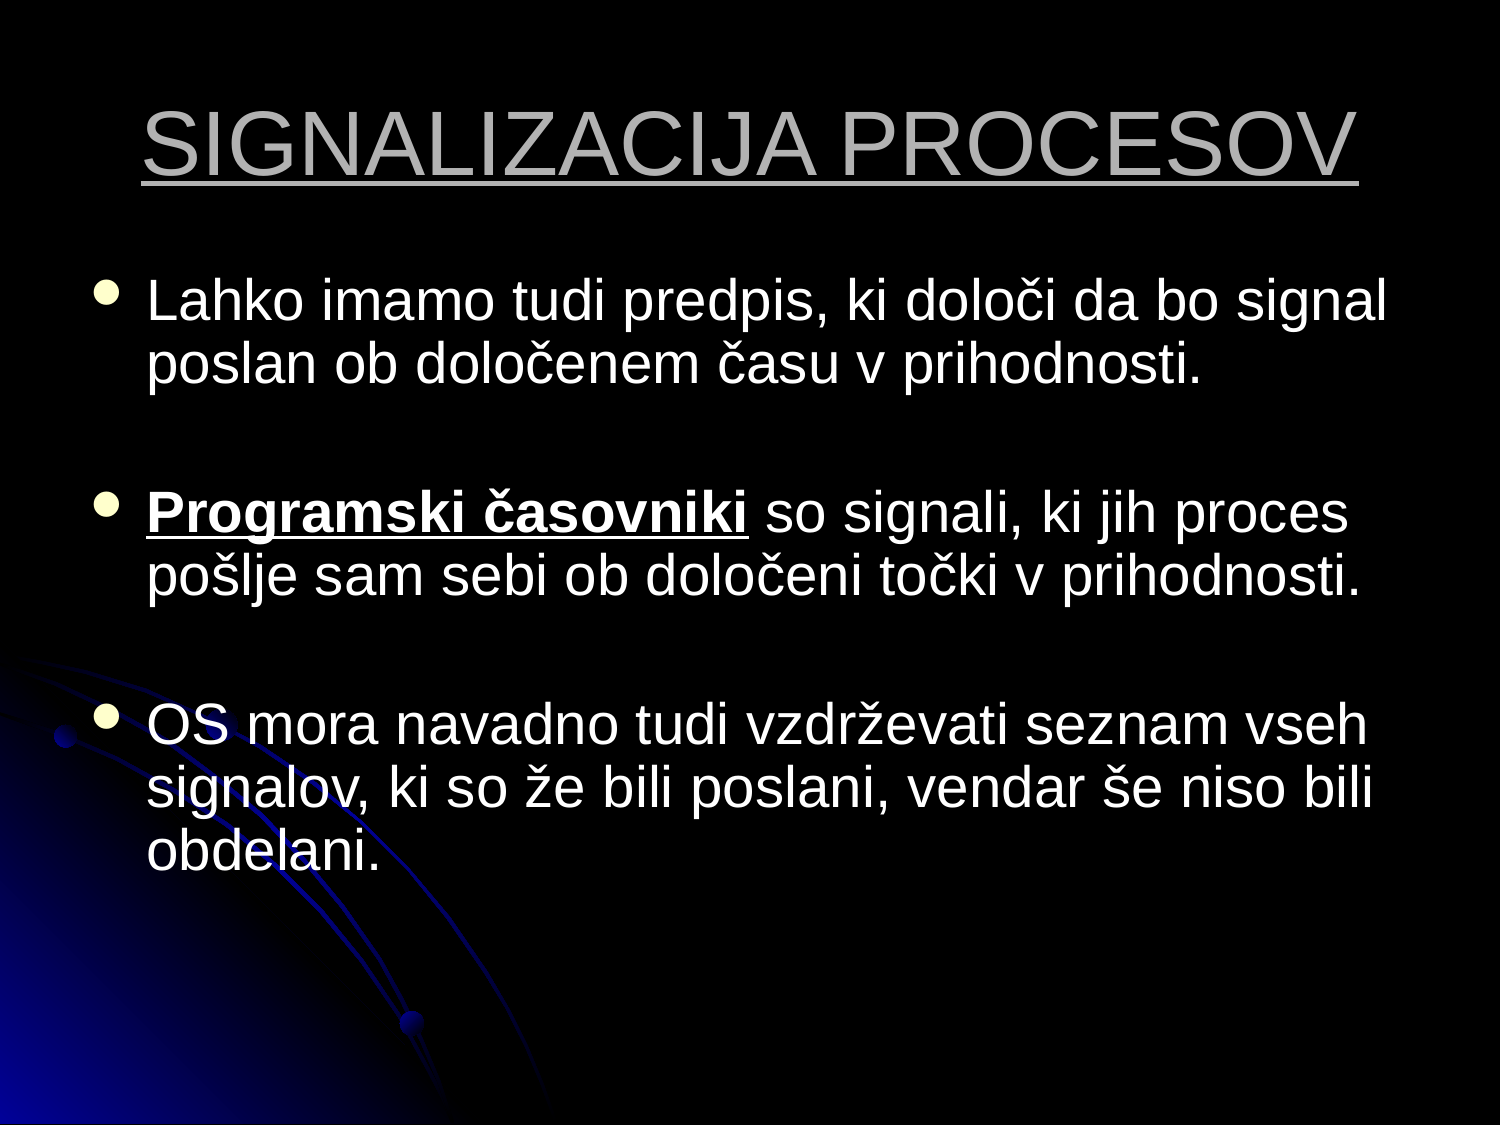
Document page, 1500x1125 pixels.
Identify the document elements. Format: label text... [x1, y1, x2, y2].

title SIGNALIZACIJA PROCESOV [75, 45, 1425, 233]
list Lahko imamo tudi predpis, ki določi da bo signal poslan ob določenem času v prihodnosti. Programski časovniki so signali, ki jih proces pošlje sam sebi ob določeni točki v prihodnosti. OS mora navadno tudi vzdrževati seznam vseh signalov, ki so že bili poslani, vendar še niso bili obdelani. [75, 262, 1425, 1006]
